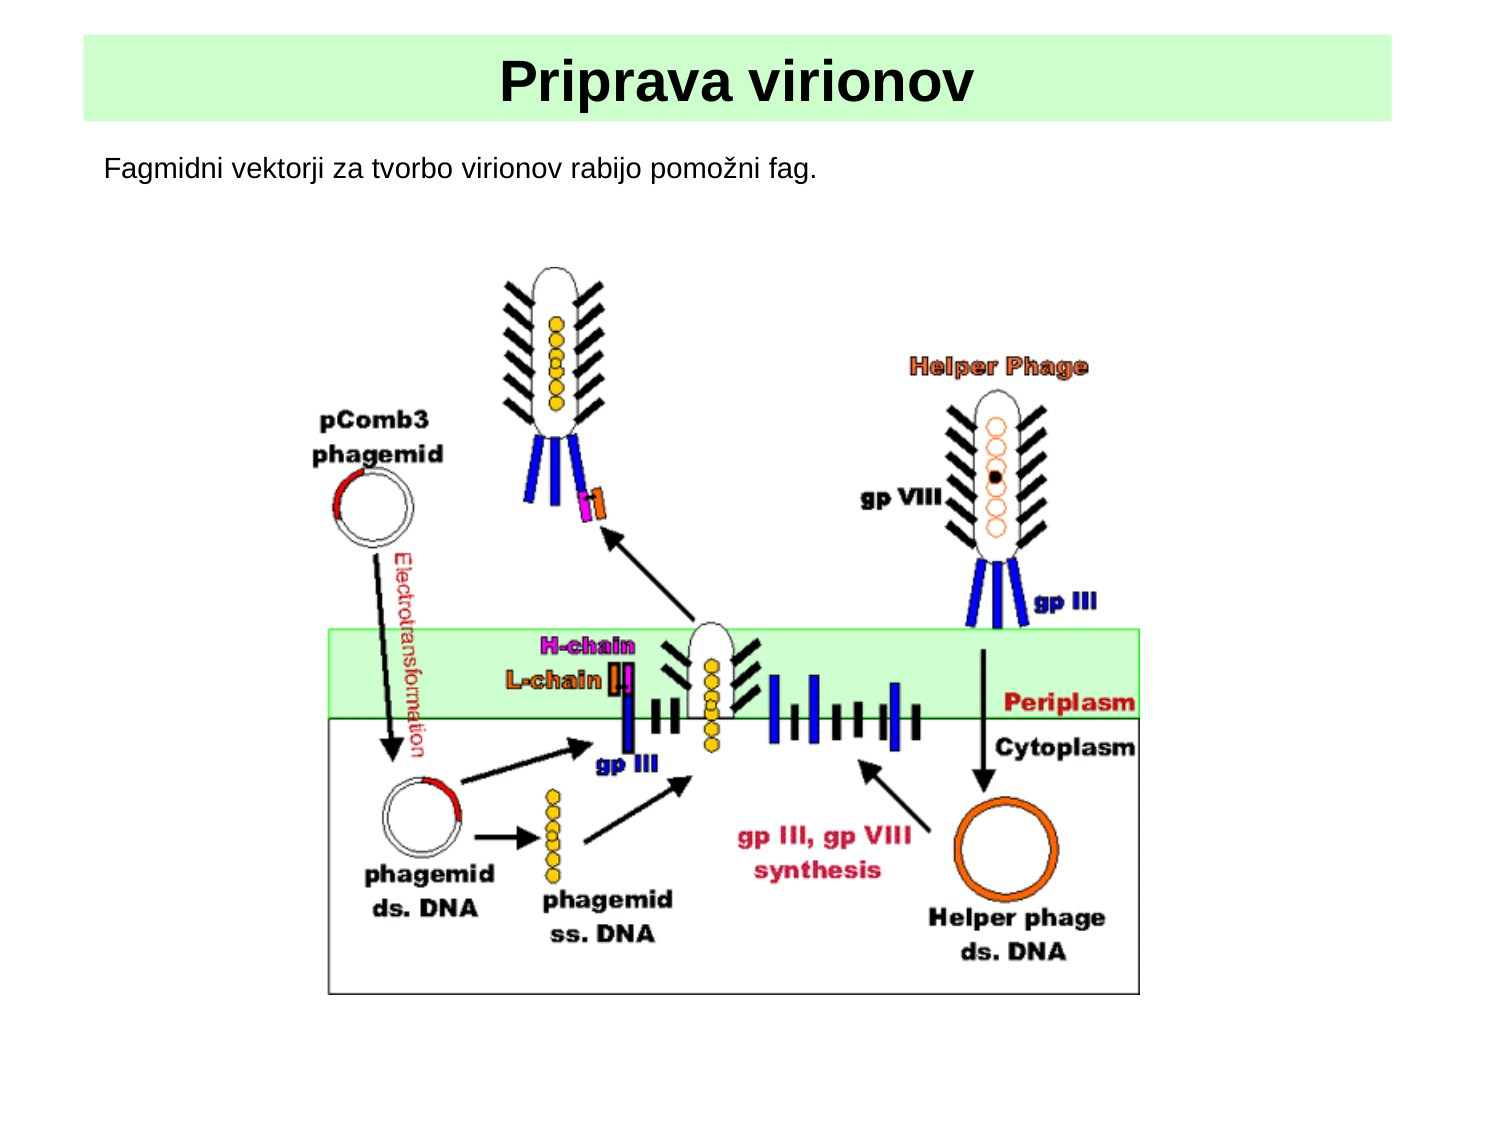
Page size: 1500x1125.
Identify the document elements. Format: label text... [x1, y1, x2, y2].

picture [312, 267, 1140, 995]
list Fagmidni vektorji za tvorbo virionov rabijo pomožni fag. [88, 148, 926, 214]
title Priprava virionov [83, 34, 1392, 122]
